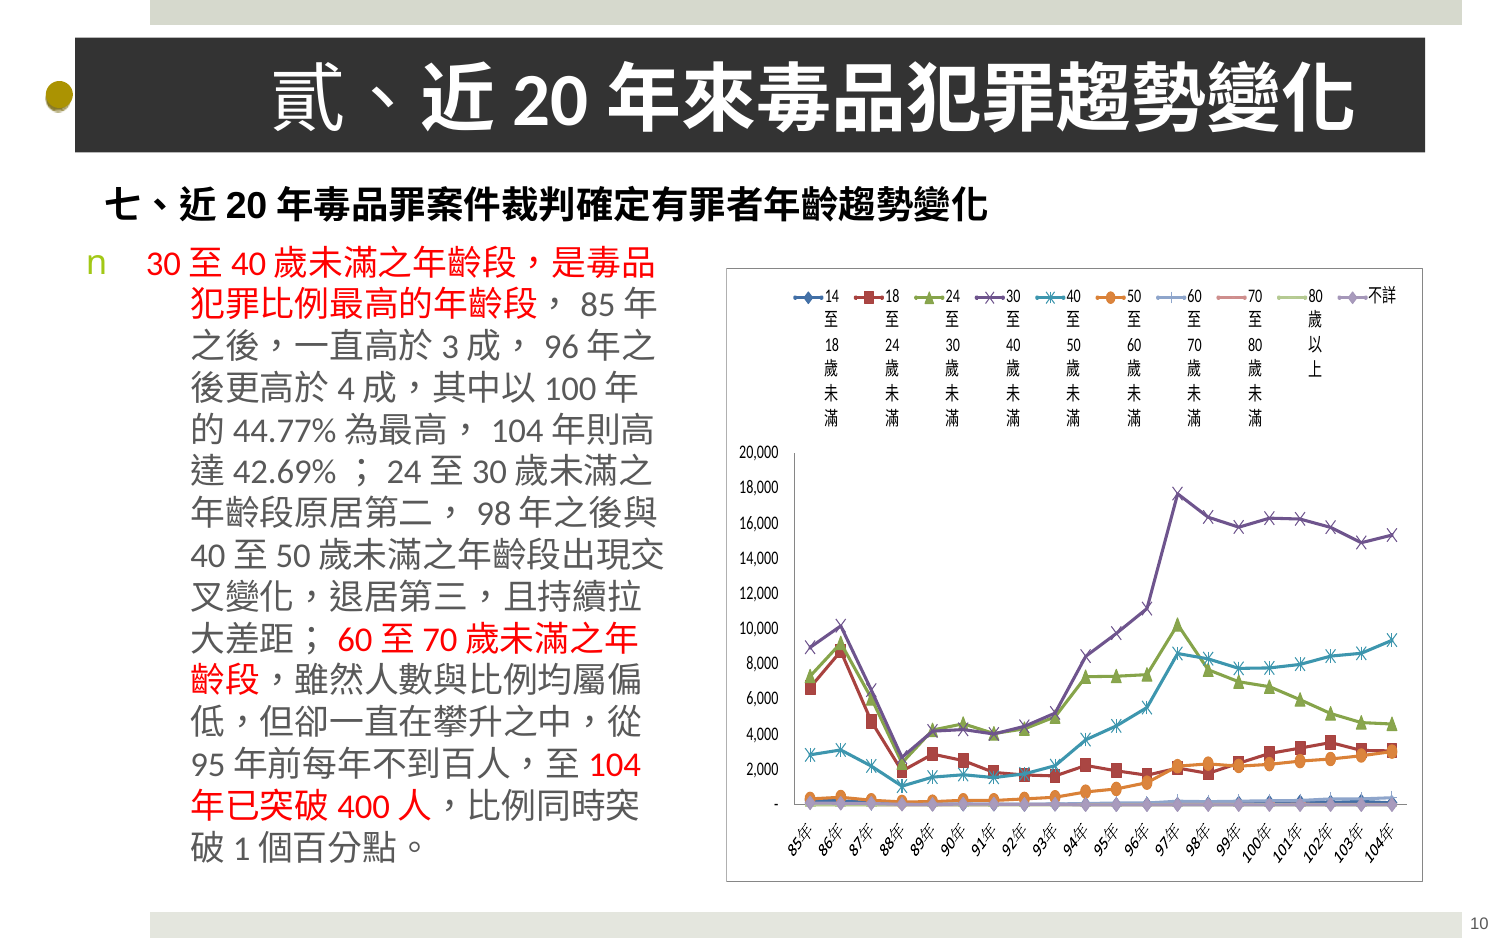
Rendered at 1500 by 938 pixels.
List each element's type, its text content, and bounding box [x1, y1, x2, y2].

text_box [46, 81, 72, 108]
text_box [1441, 897, 1500, 938]
list 30至40歲未滿之年齡段，是毒品犯罪比例最高的年齡段，85年之後，一直高於3成，96年之後更高於4成，其中以100年的44.77%為最高，104年則高達42.69%；24至30歲未滿之年齡段原居第二，98年之後與40至50歲未滿之年齡段出現交叉變化，退居第三，且持續拉大差距；60至70歲未滿之年齡段，雖然人數與比例均屬偏低，但卻一直在攀升之中，從95年前每年不到百人，至104年已突破400人，比例同時突破1個百分點。 [70, 232, 689, 883]
title 貳、近20年來毒品犯罪趨勢變化 [75, 37, 1426, 153]
picture [726, 267, 1424, 883]
text_box 七、近20年毒品罪案件裁判確定有罪者年齡趨勢變化 [71, 173, 1306, 235]
